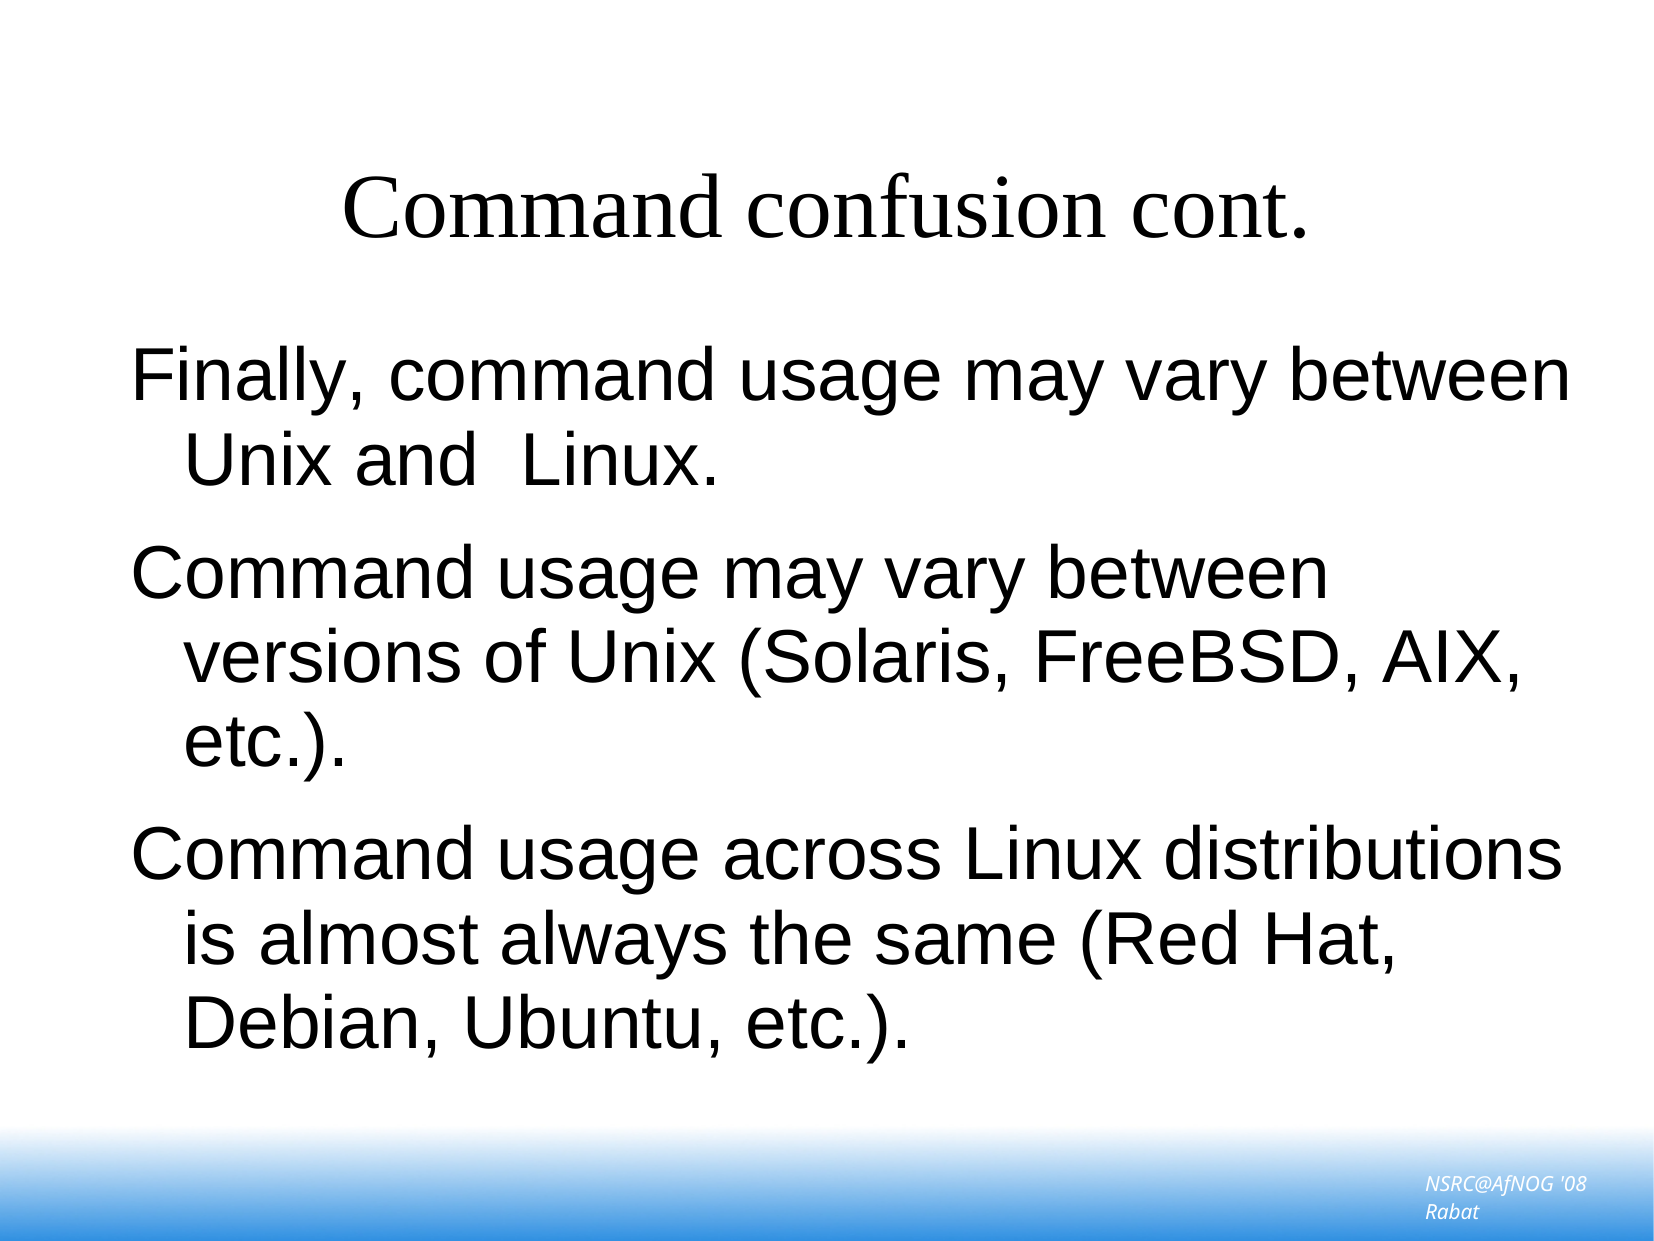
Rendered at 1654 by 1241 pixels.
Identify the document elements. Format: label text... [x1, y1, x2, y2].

title Command confusion cont. [121, 102, 1534, 310]
picture [0, 1124, 1654, 1241]
list Finally, command usage may vary between Unix and Linux. Command usage may vary between versions of Unix (Solaris, FreeBSD, AIX, etc.). Command usage across Linux distributions is almost always the same (Red Hat, Debian, Ubuntu, etc.). [112, 332, 1576, 1163]
